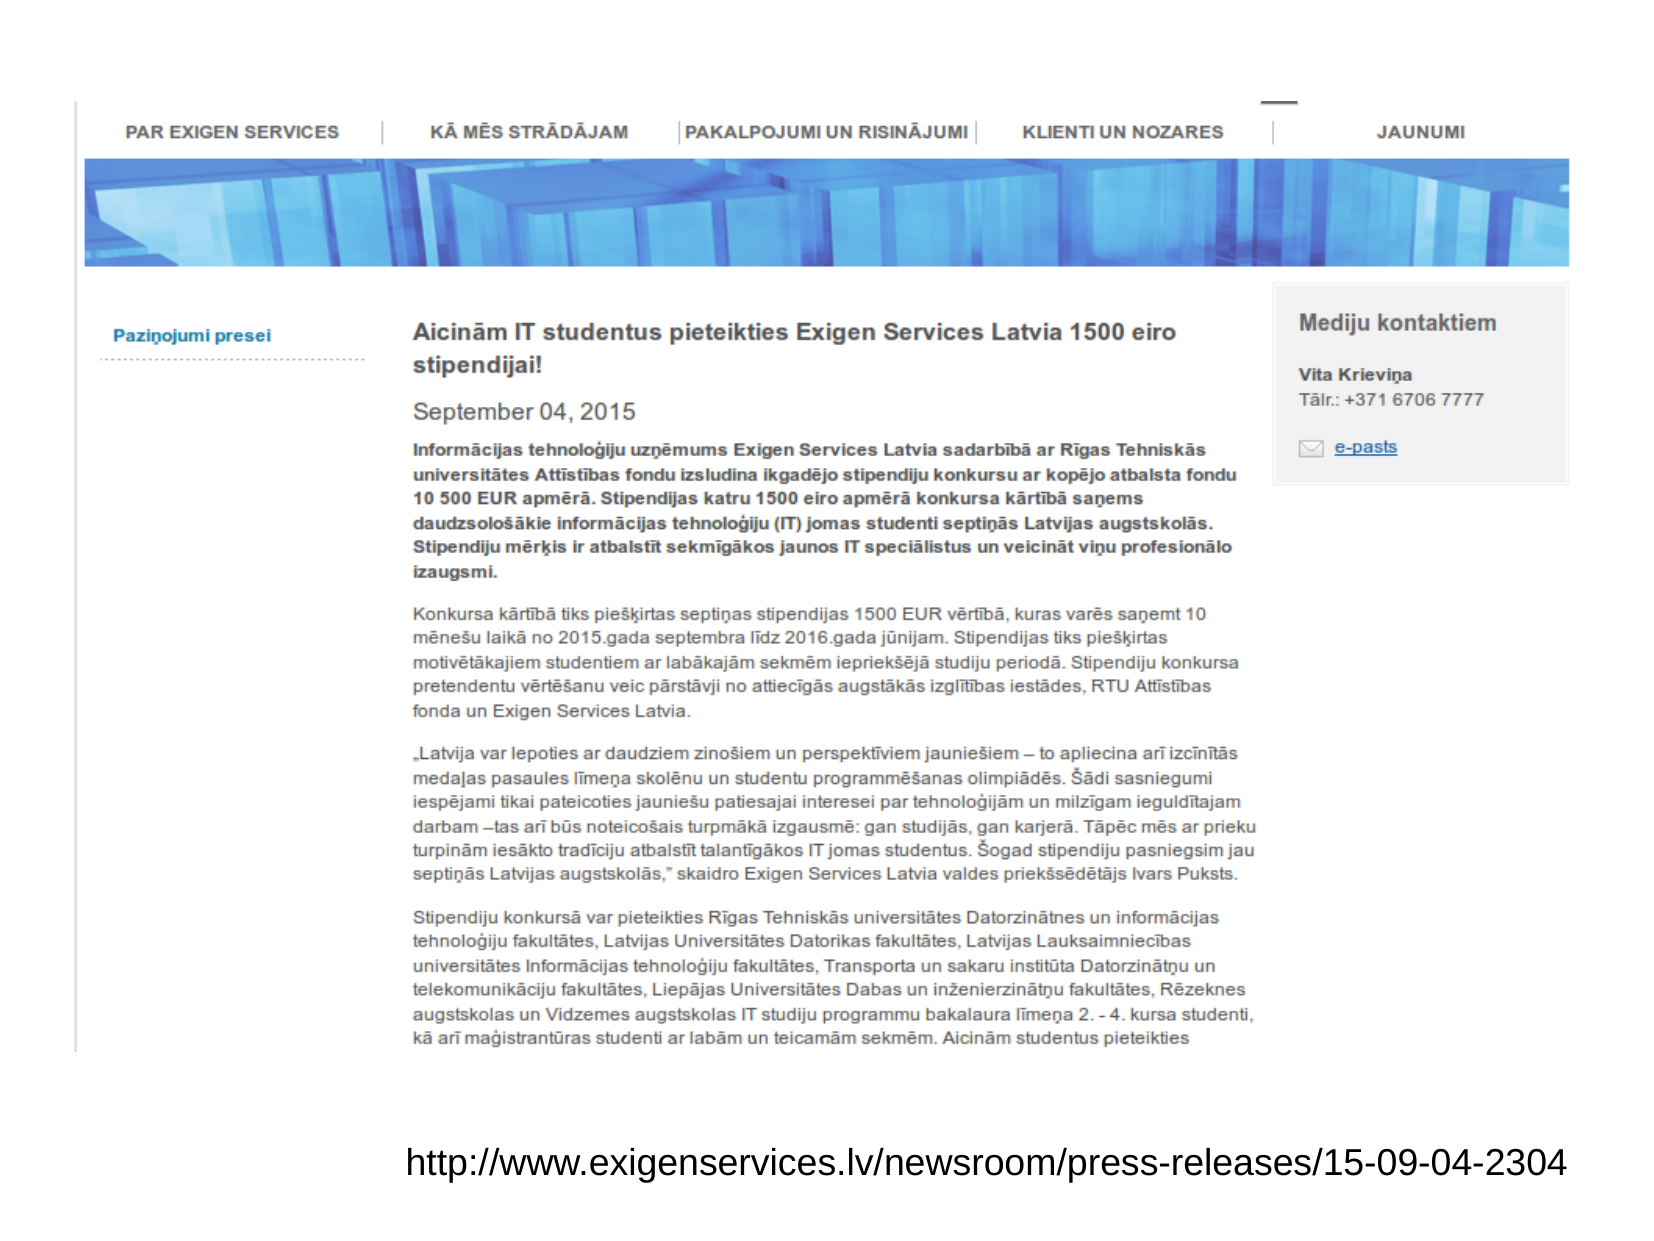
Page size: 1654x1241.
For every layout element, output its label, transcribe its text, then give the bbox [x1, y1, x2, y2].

text_box http://www.exigenservices.lv/newsroom/press-releases/15-09-04-2304 [390, 1133, 1583, 1191]
picture [74, 101, 1571, 1052]
